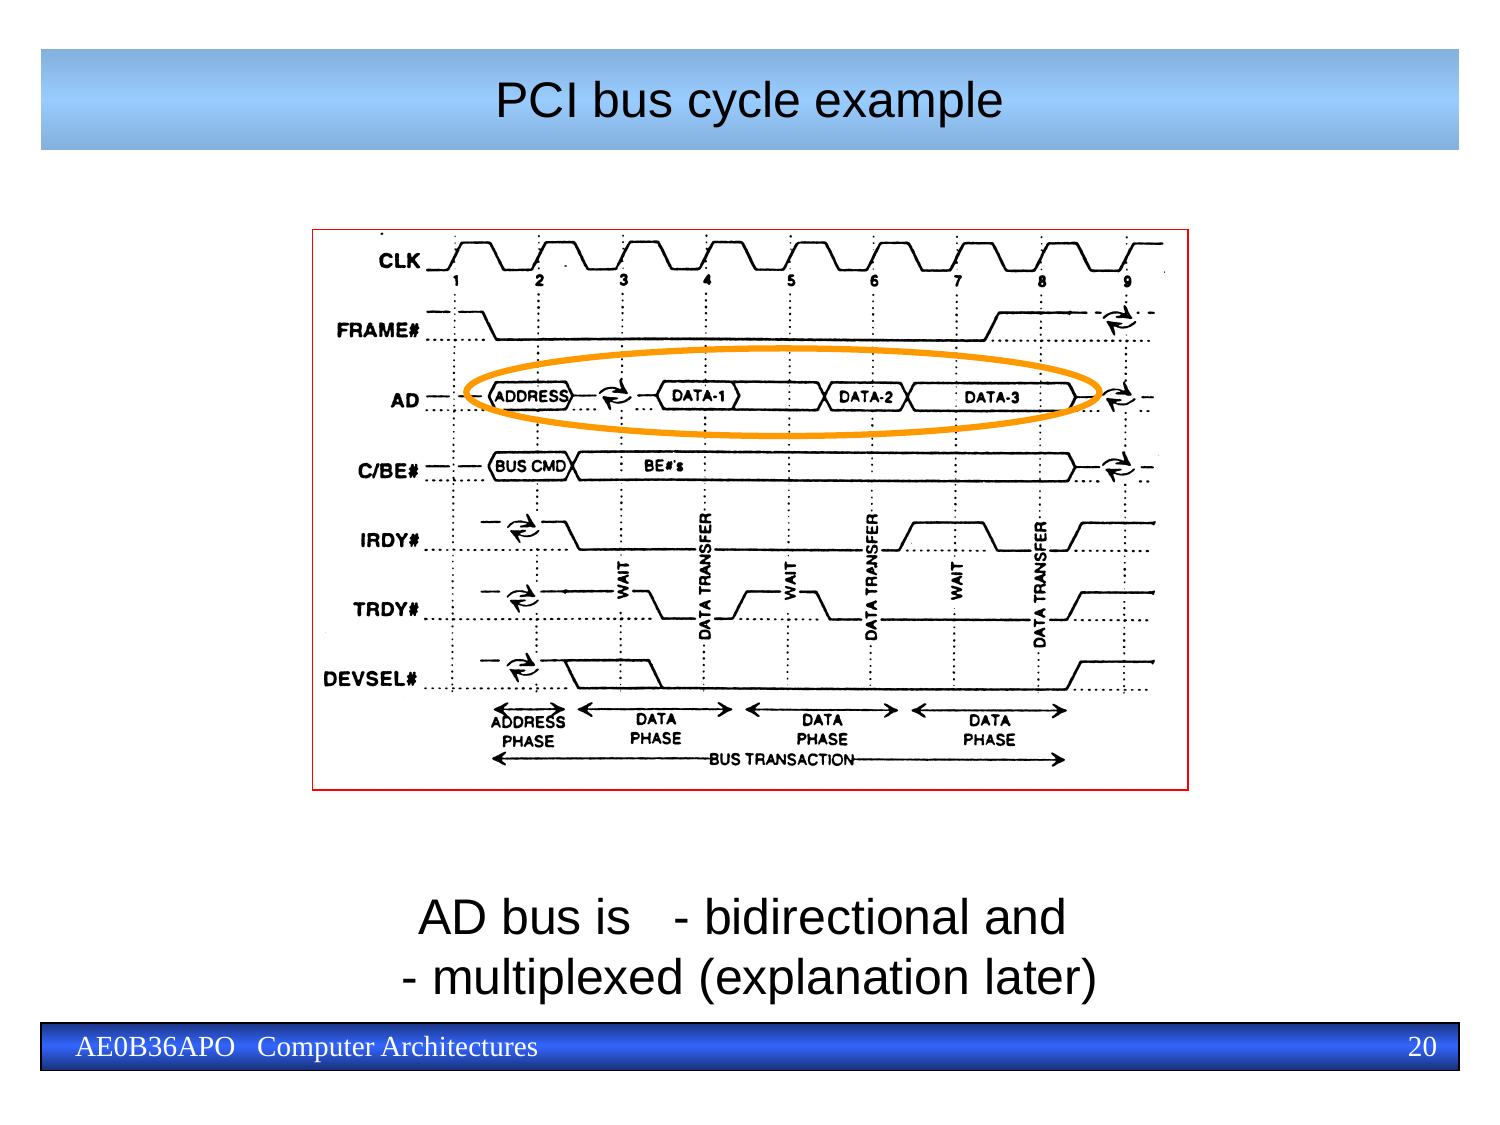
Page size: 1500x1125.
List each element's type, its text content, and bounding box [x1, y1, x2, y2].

text_box AD bus is - bidirectional and - multiplexed (explanation later) [29, 876, 1453, 1012]
title PCI bus cycle example [41, 49, 1459, 150]
picture [313, 230, 1188, 790]
